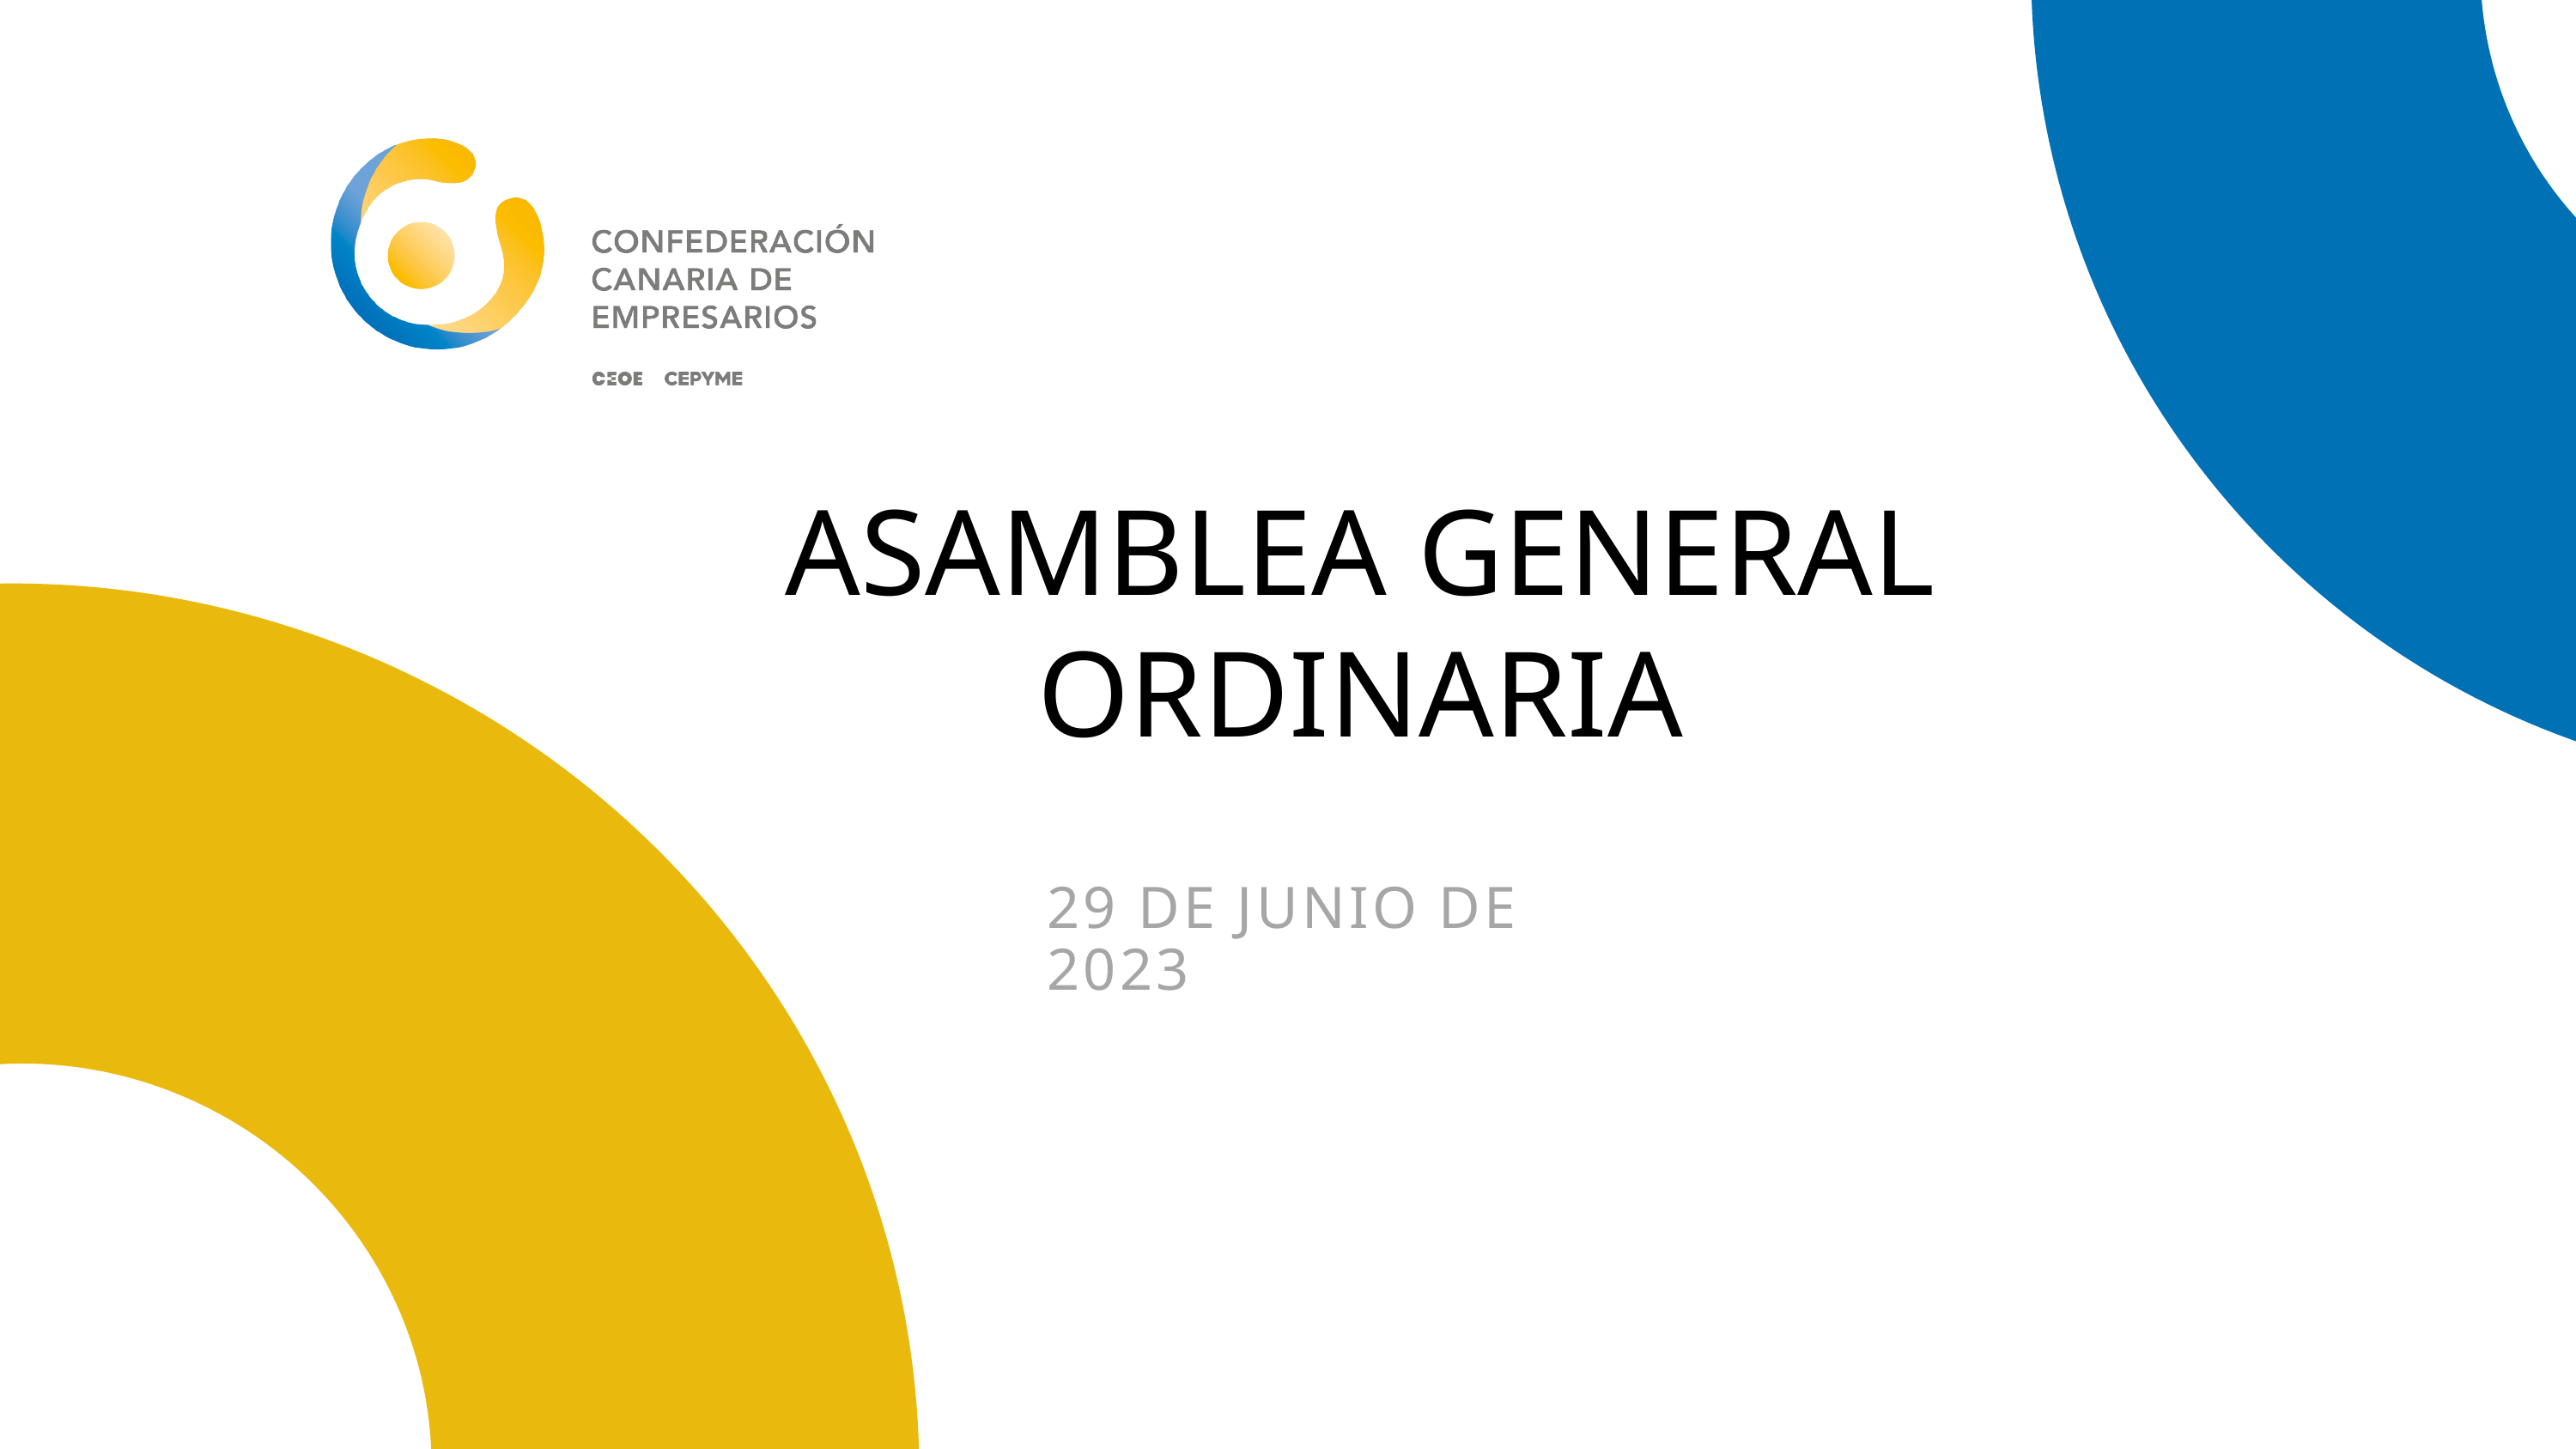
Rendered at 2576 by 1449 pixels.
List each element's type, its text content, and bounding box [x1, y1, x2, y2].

text_box ASAMBLEA GENERAL ORDINARIA [672, 476, 2049, 764]
picture [278, 106, 926, 418]
text_box [1091, 953, 1108, 986]
text_box [854, 948, 2230, 1009]
text_box [2032, 0, 2576, 742]
text_box [0, 583, 920, 1449]
text_box 29 de junio de 2023 [1034, 872, 1687, 949]
